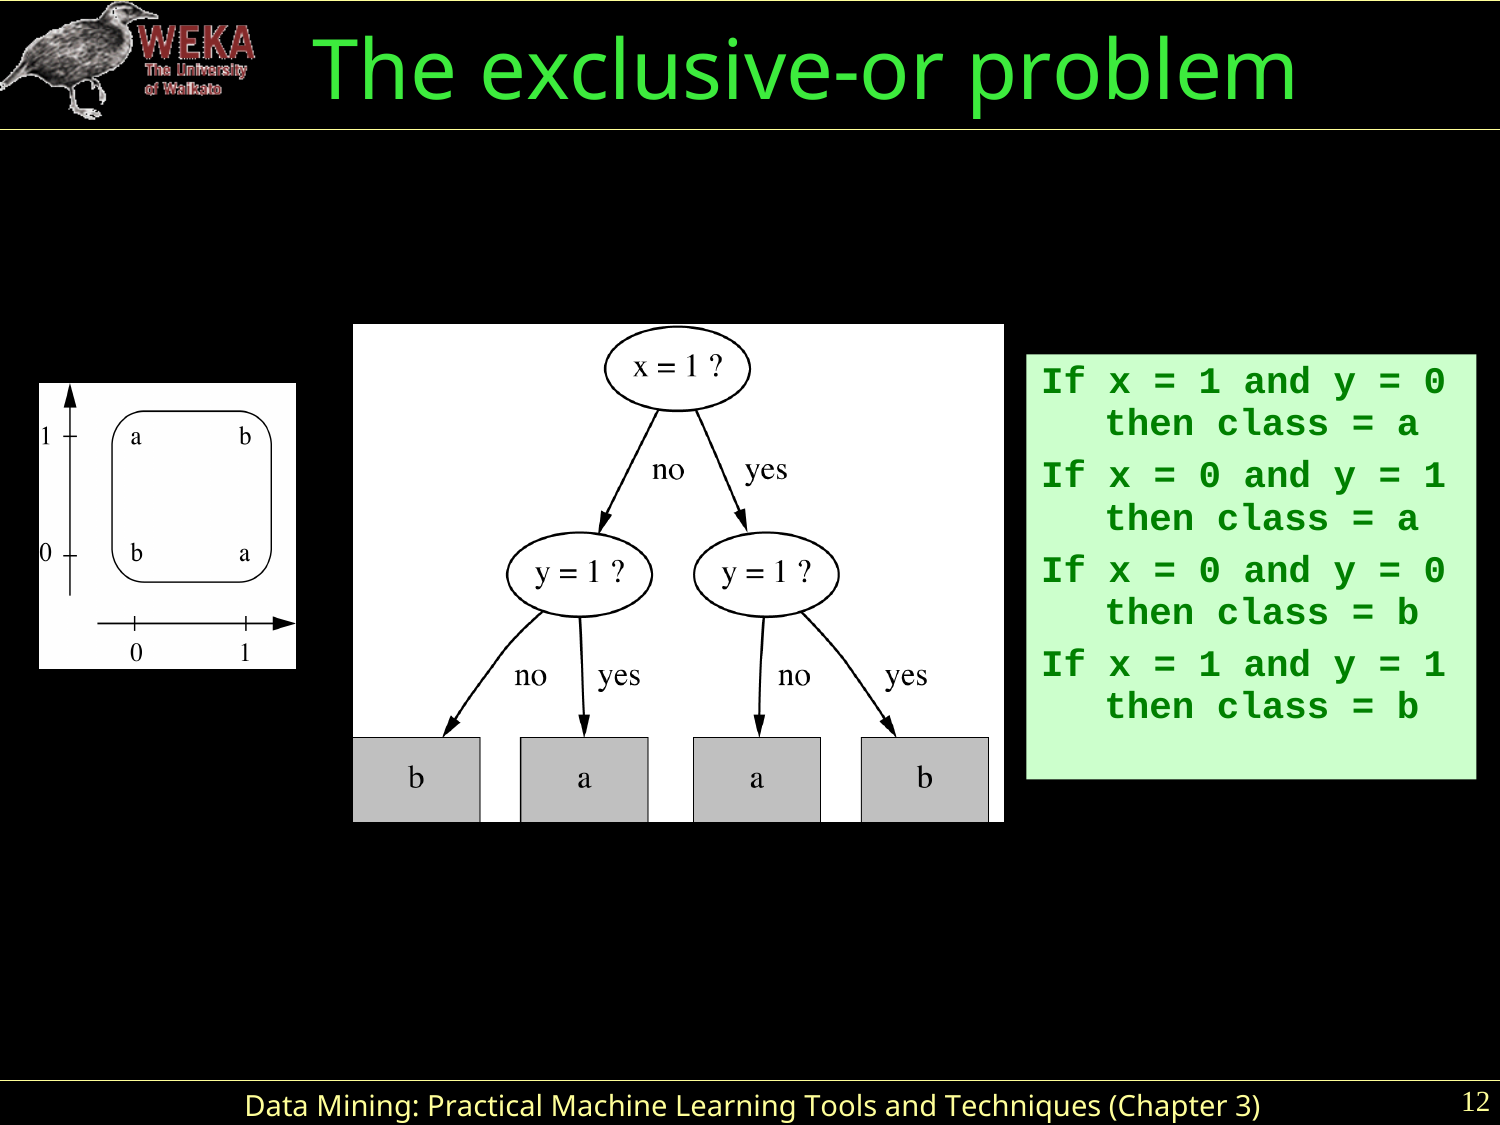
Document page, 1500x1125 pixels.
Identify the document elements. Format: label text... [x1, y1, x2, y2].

picture [0, 1, 266, 129]
picture [39, 383, 296, 669]
title The exclusive-or problem [297, 0, 1500, 148]
picture [353, 324, 1004, 822]
text_box If x = 1 and y = 0 then class = a If x = 0 and y = 1 then class = a If x = 0 and y = 0 then class = b If x = 1 and y = 1 then class = b [1026, 354, 1477, 780]
